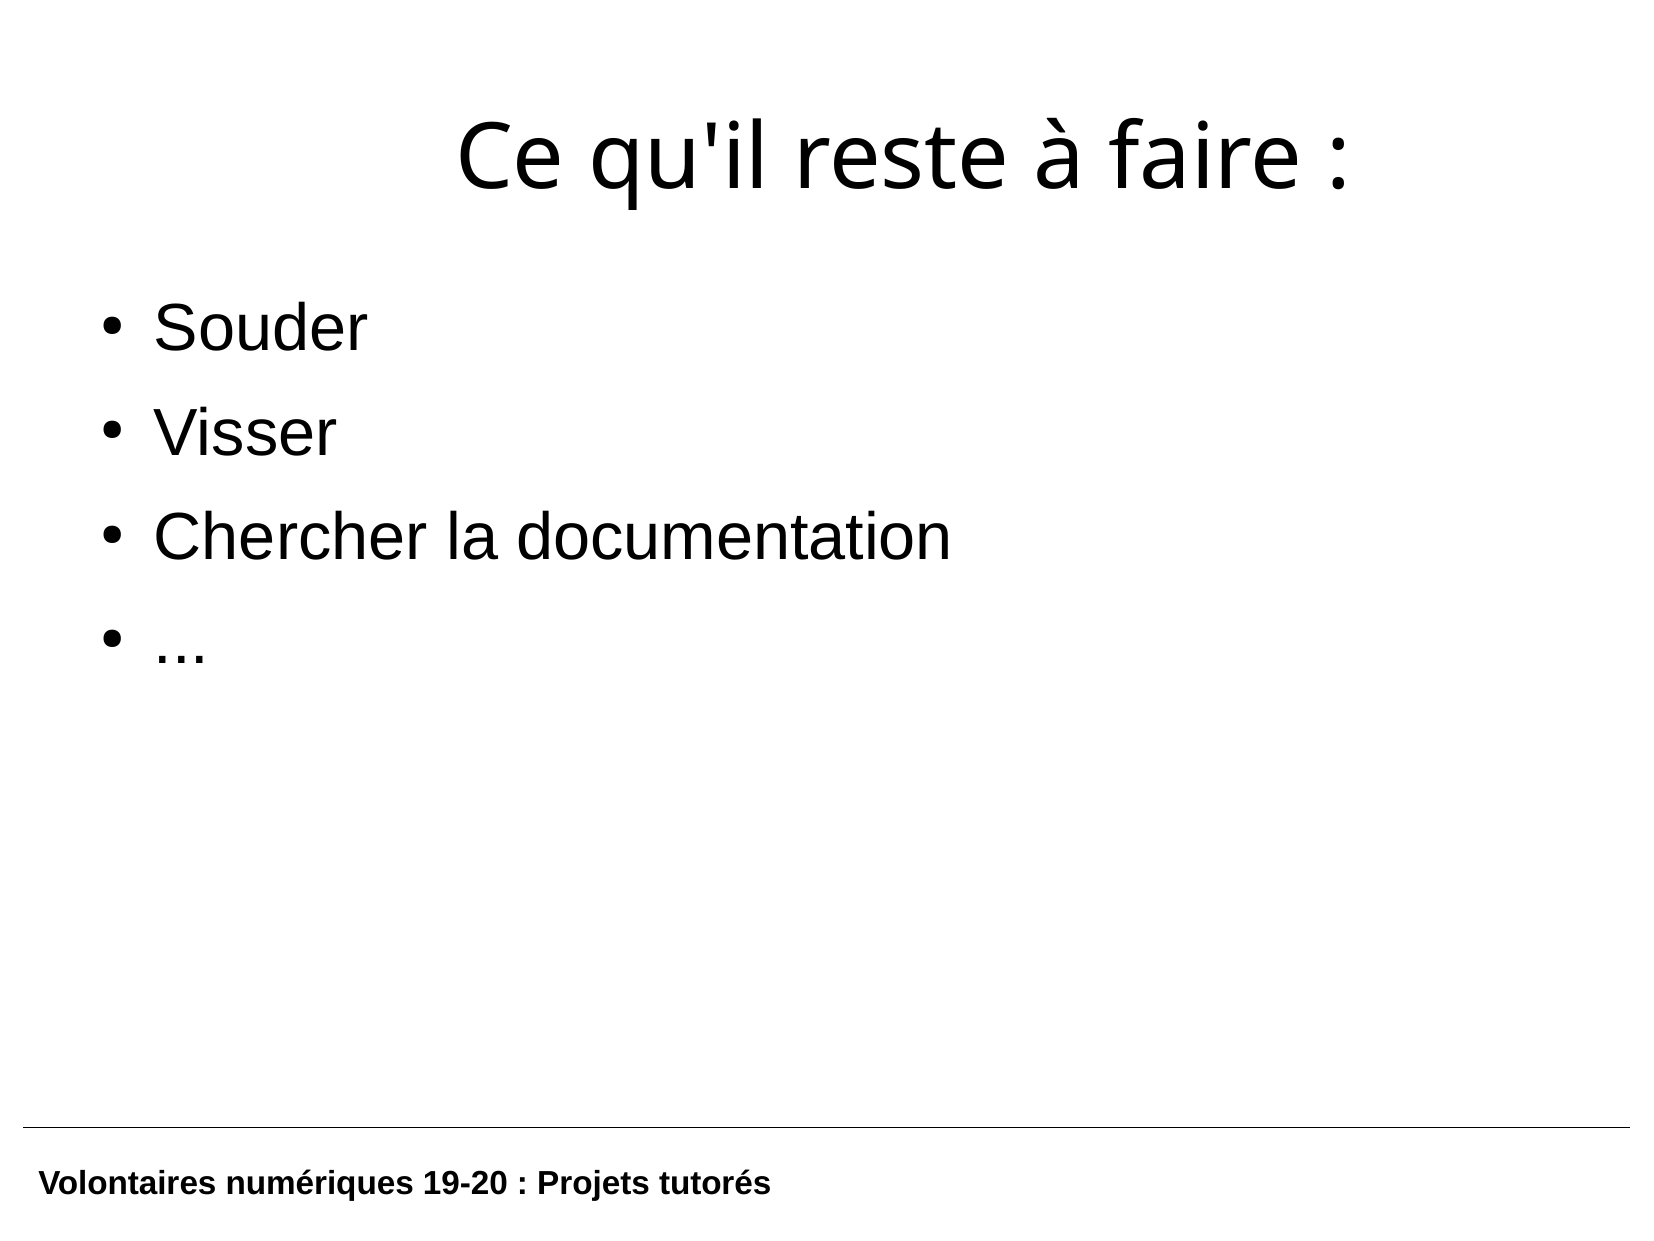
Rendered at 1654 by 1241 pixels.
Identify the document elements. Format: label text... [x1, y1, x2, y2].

text_box Volontaires numériques 19-20 : Projets tutorés [23, 1157, 945, 1210]
title Ce qu'il reste à faire : [236, 49, 1571, 257]
list Souder Visser Chercher la documentation ... [82, 290, 1571, 1109]
